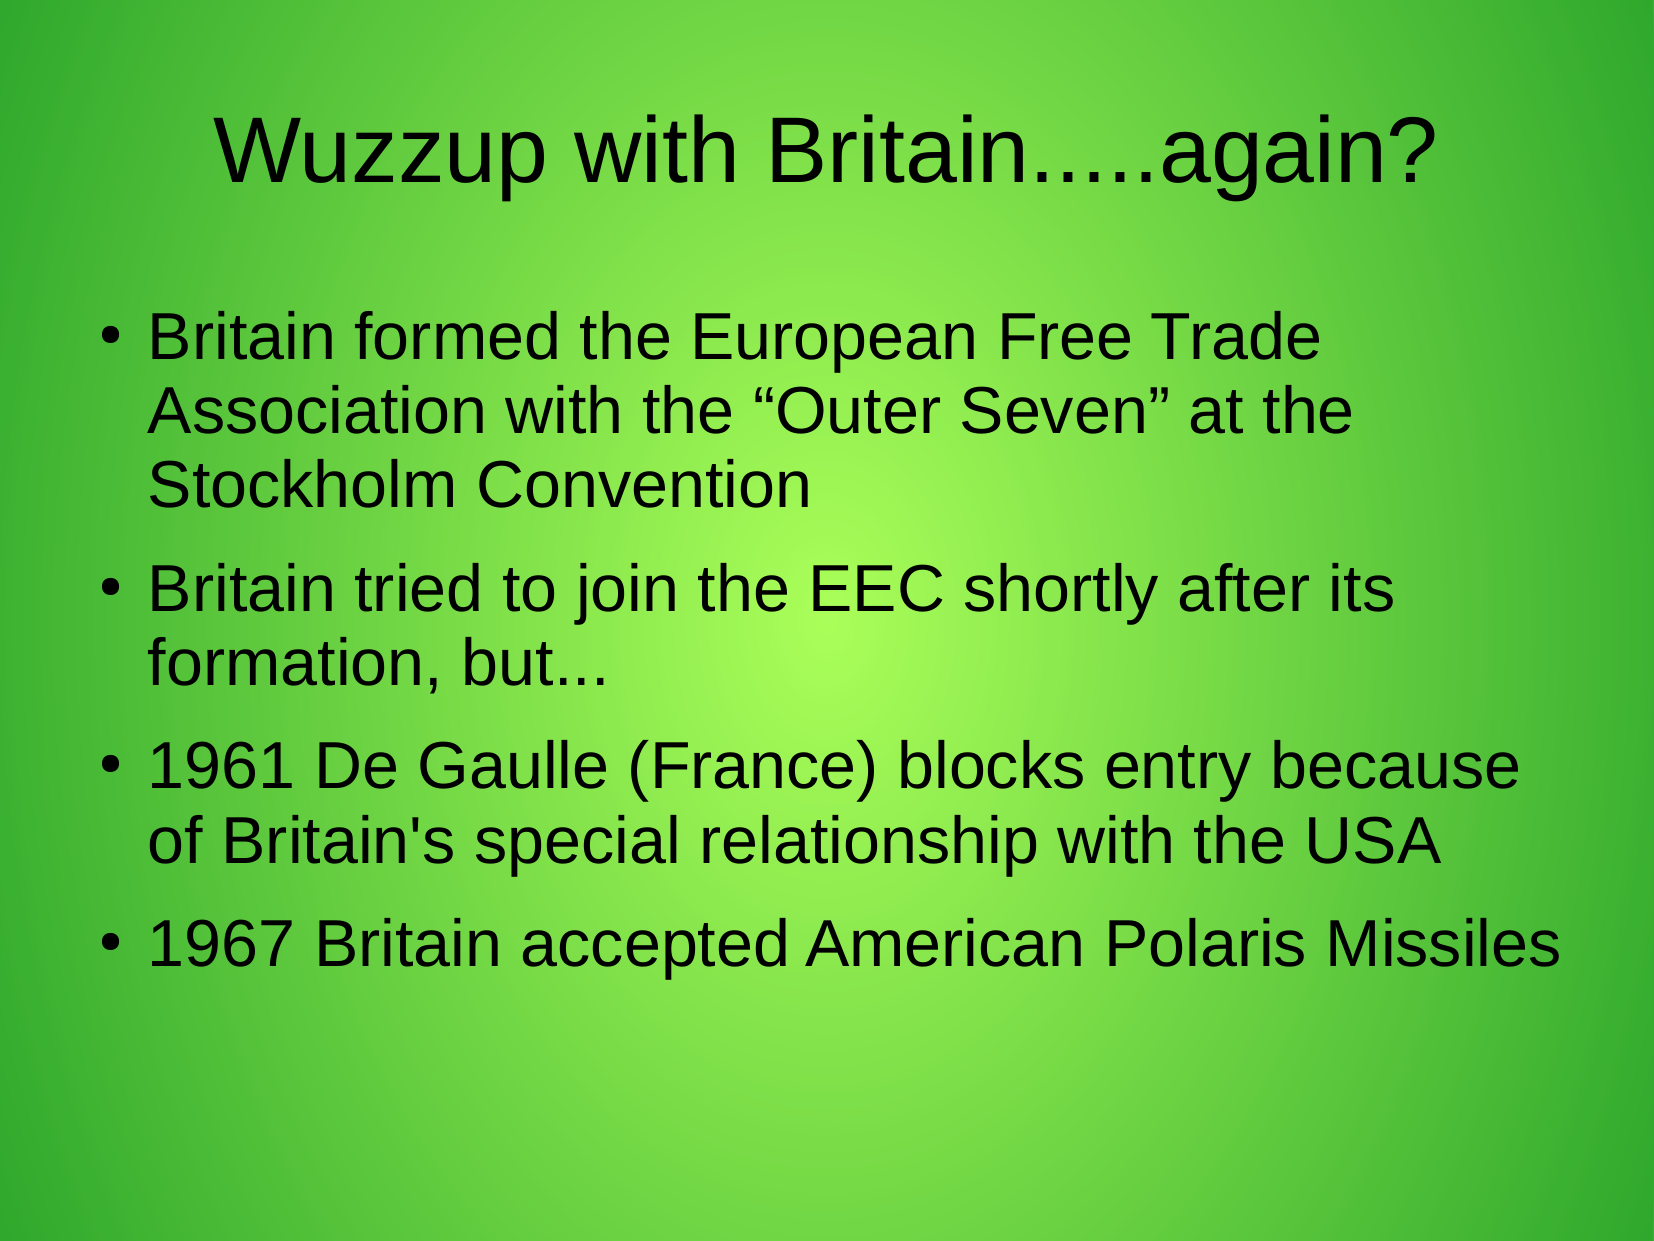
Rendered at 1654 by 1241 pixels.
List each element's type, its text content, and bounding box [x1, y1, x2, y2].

title Wuzzup with Britain.....again? [82, 47, 1571, 252]
list Britain formed the European Free Trade Association with the “Outer Seven” at the Stockholm Convention Britain tried to join the EEC shortly after its formation, but... 1961 De Gaulle (France) blocks entry because of Britain's special relationship with the USA 1967 Britain accepted American Polaris Missiles [82, 299, 1571, 1019]
